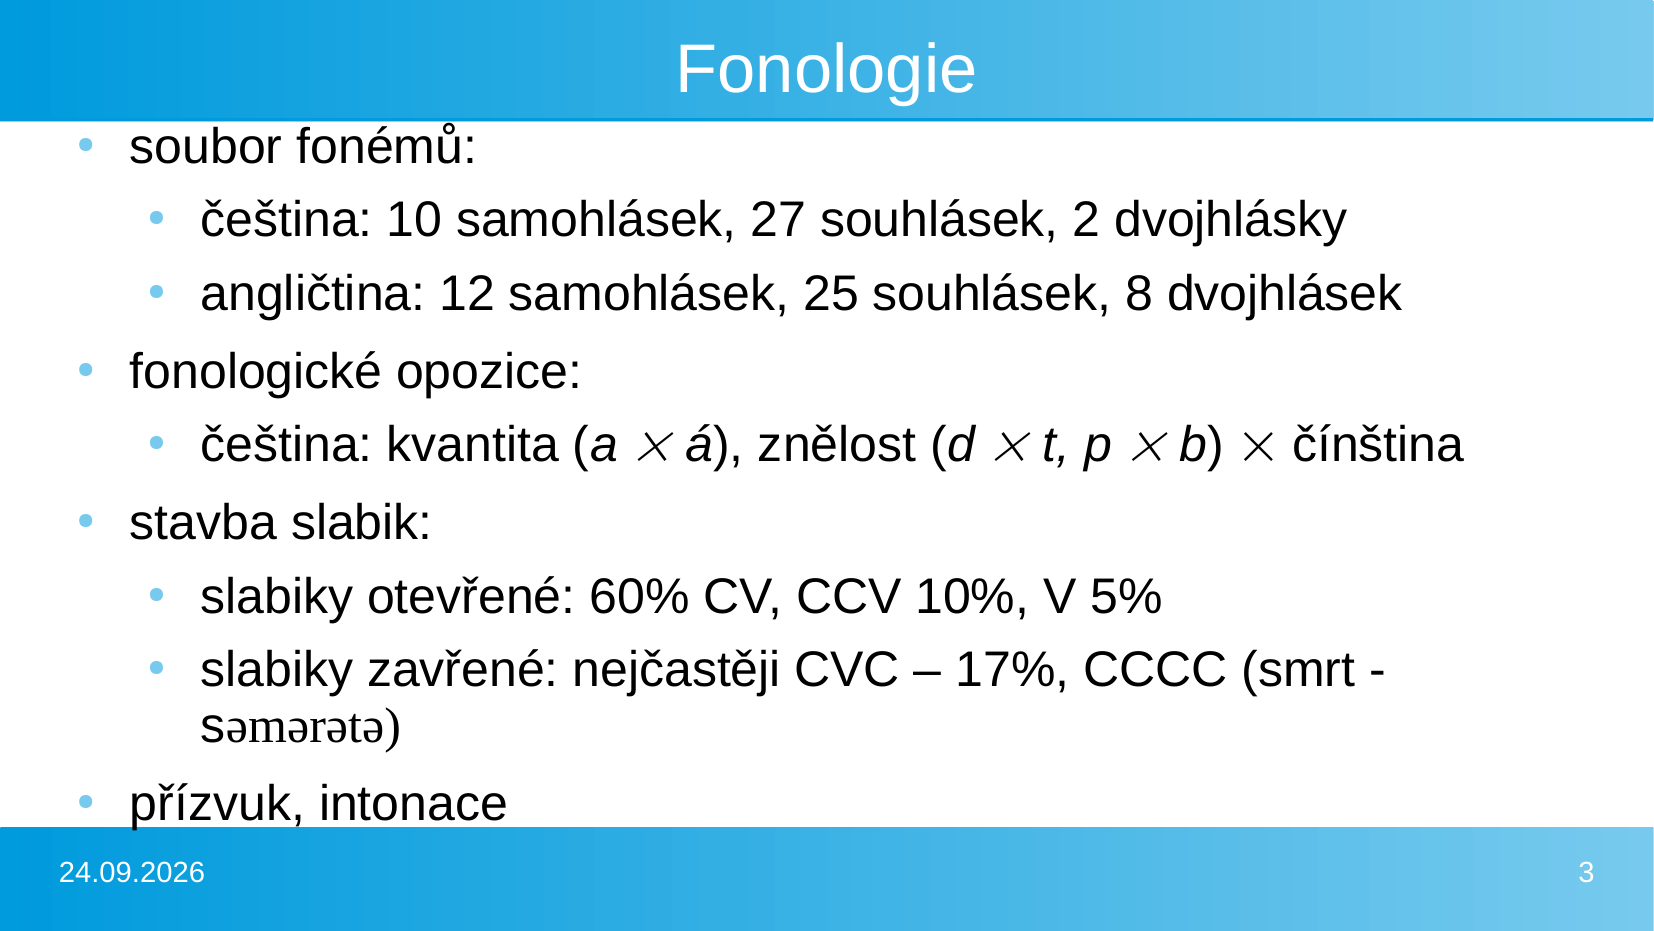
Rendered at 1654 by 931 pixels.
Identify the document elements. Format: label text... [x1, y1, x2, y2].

title Fonologie [59, 29, 1595, 108]
list soubor fonémů: čeština: 10 samohlásek, 27 souhlásek, 2 dvojhlásky angličtina: 12 samohlásek, 25 souhlásek, 8 dvojhlásek fonologické opozice: čeština: kvantita (a  á), znělost (d  t, p  b)  čínština stavba slabik: slabiky otevřené: 60% CV, CCV 10%, V 5% slabiky zavřené: nejčastěji CVC – 17%, CCCC (smrt - səmərətə) přízvuk, intonace [59, 118, 1595, 709]
